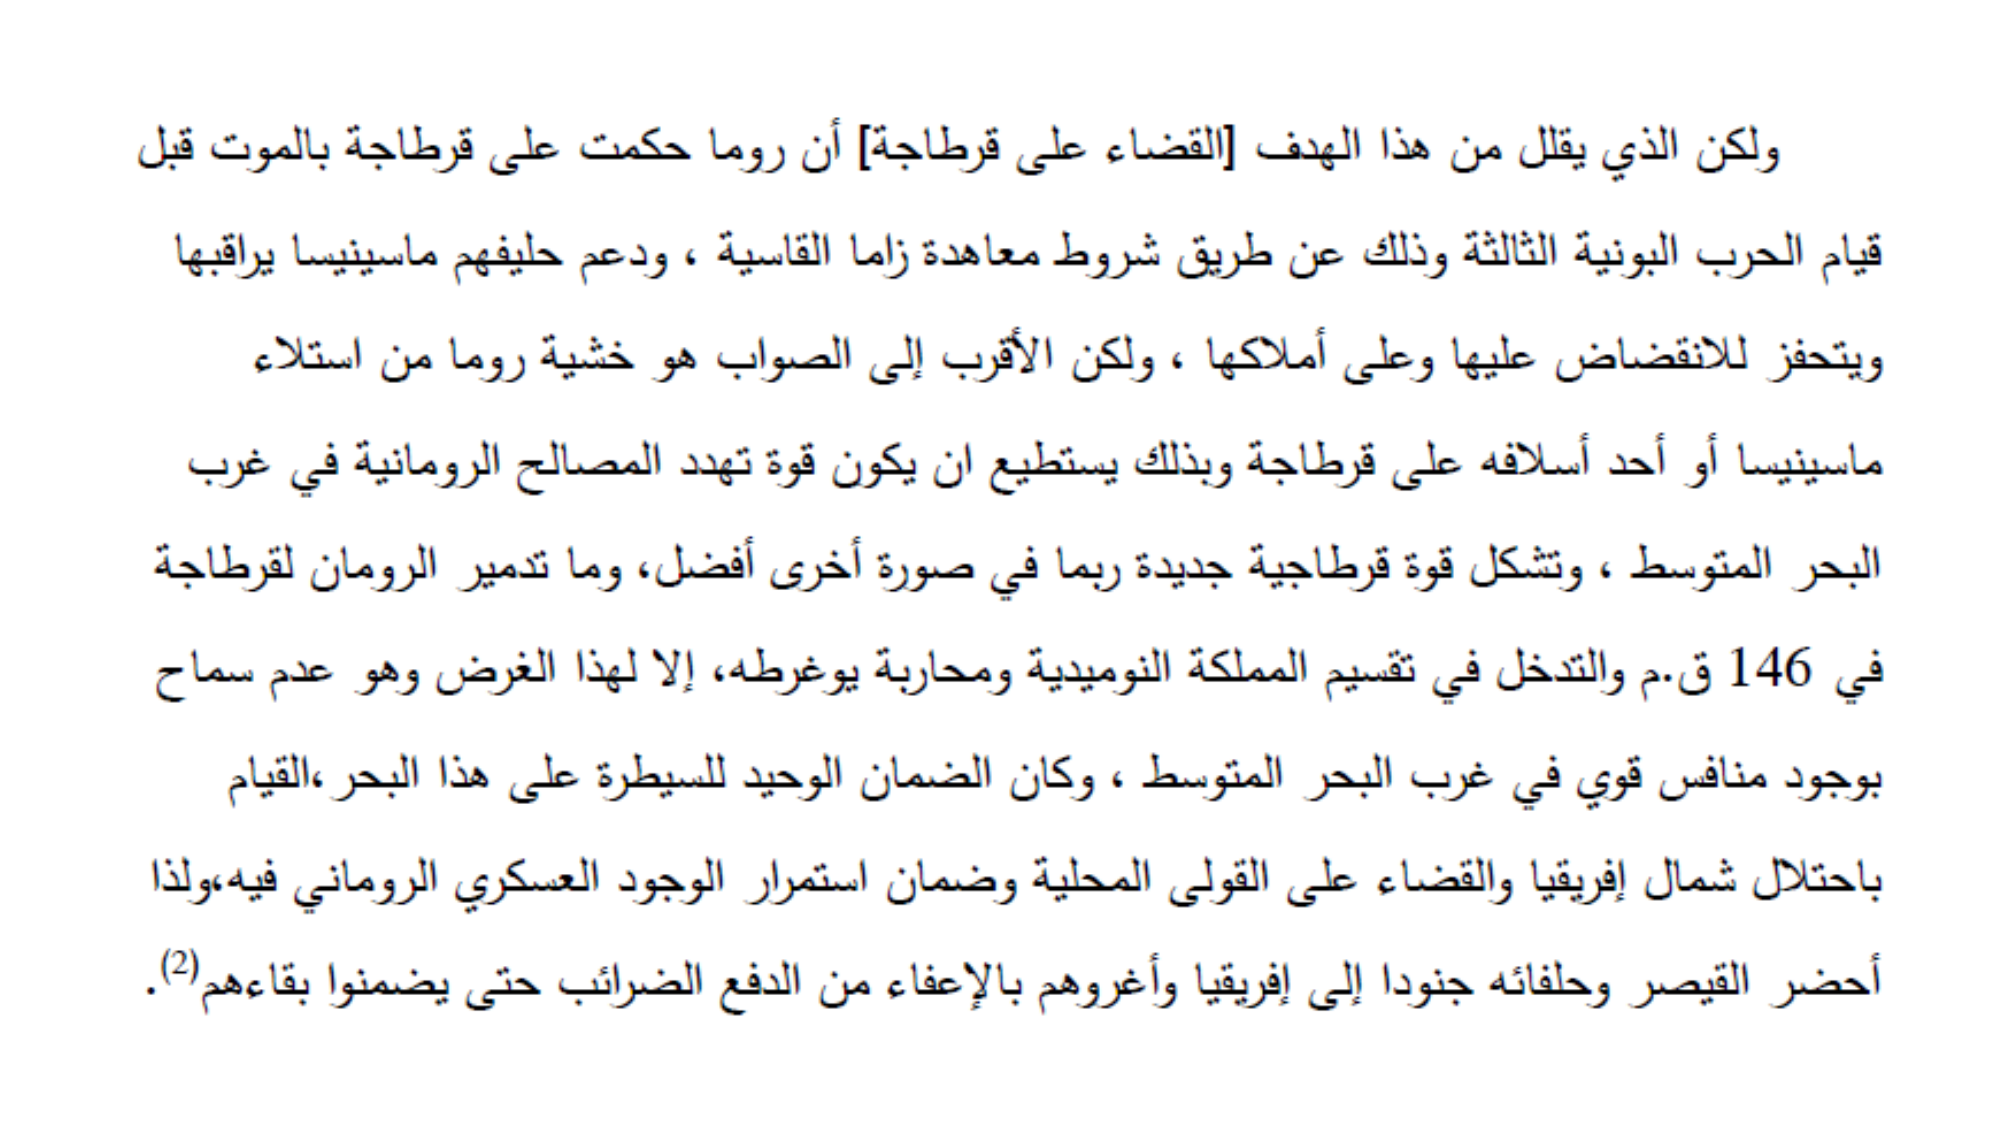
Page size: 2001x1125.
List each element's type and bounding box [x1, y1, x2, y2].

picture [116, 93, 1897, 1039]
